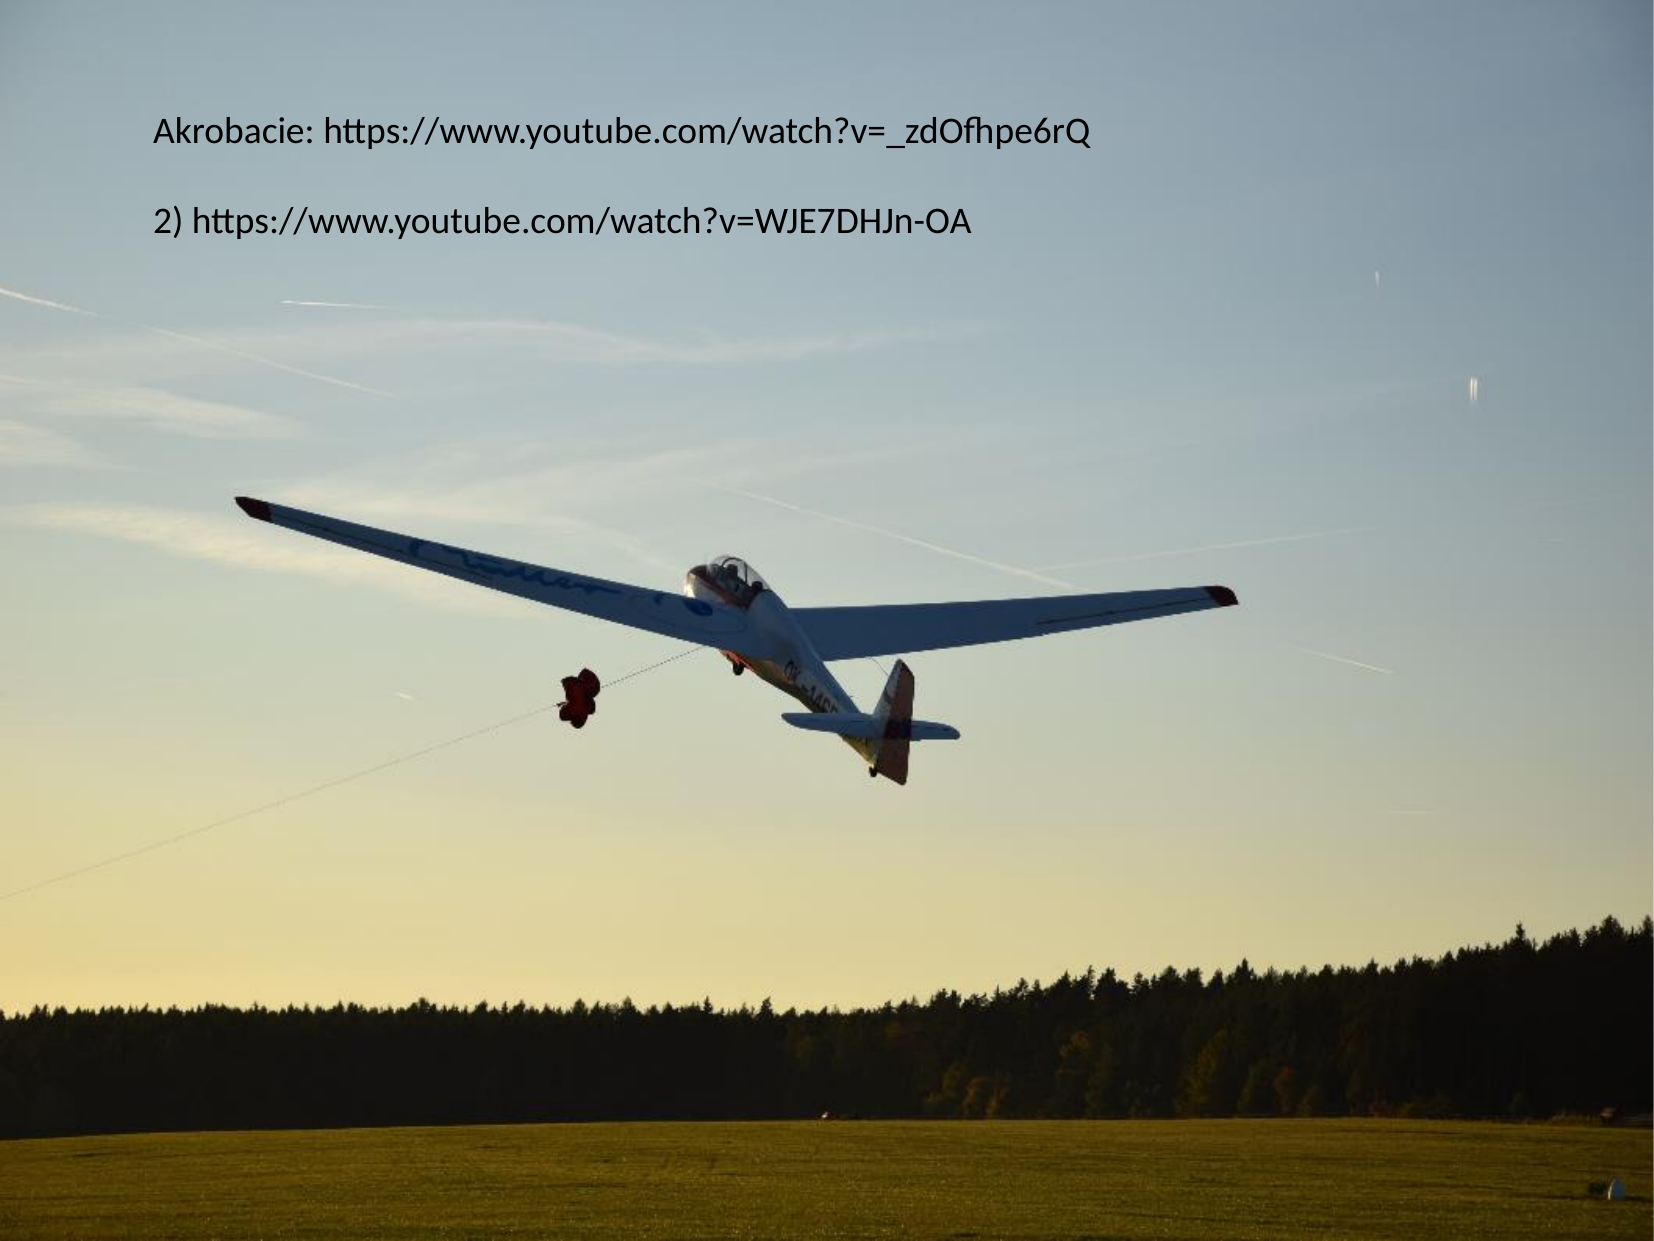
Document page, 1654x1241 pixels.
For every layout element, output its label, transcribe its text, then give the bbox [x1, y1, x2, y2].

picture [0, 0, 1654, 1241]
text_box Akrobacie: https://www.youtube.com/watch?v=_zdOfhpe6rQ 2) https://www.youtube.com/watch?v=WJE7DHJn-OA [138, 98, 1560, 296]
